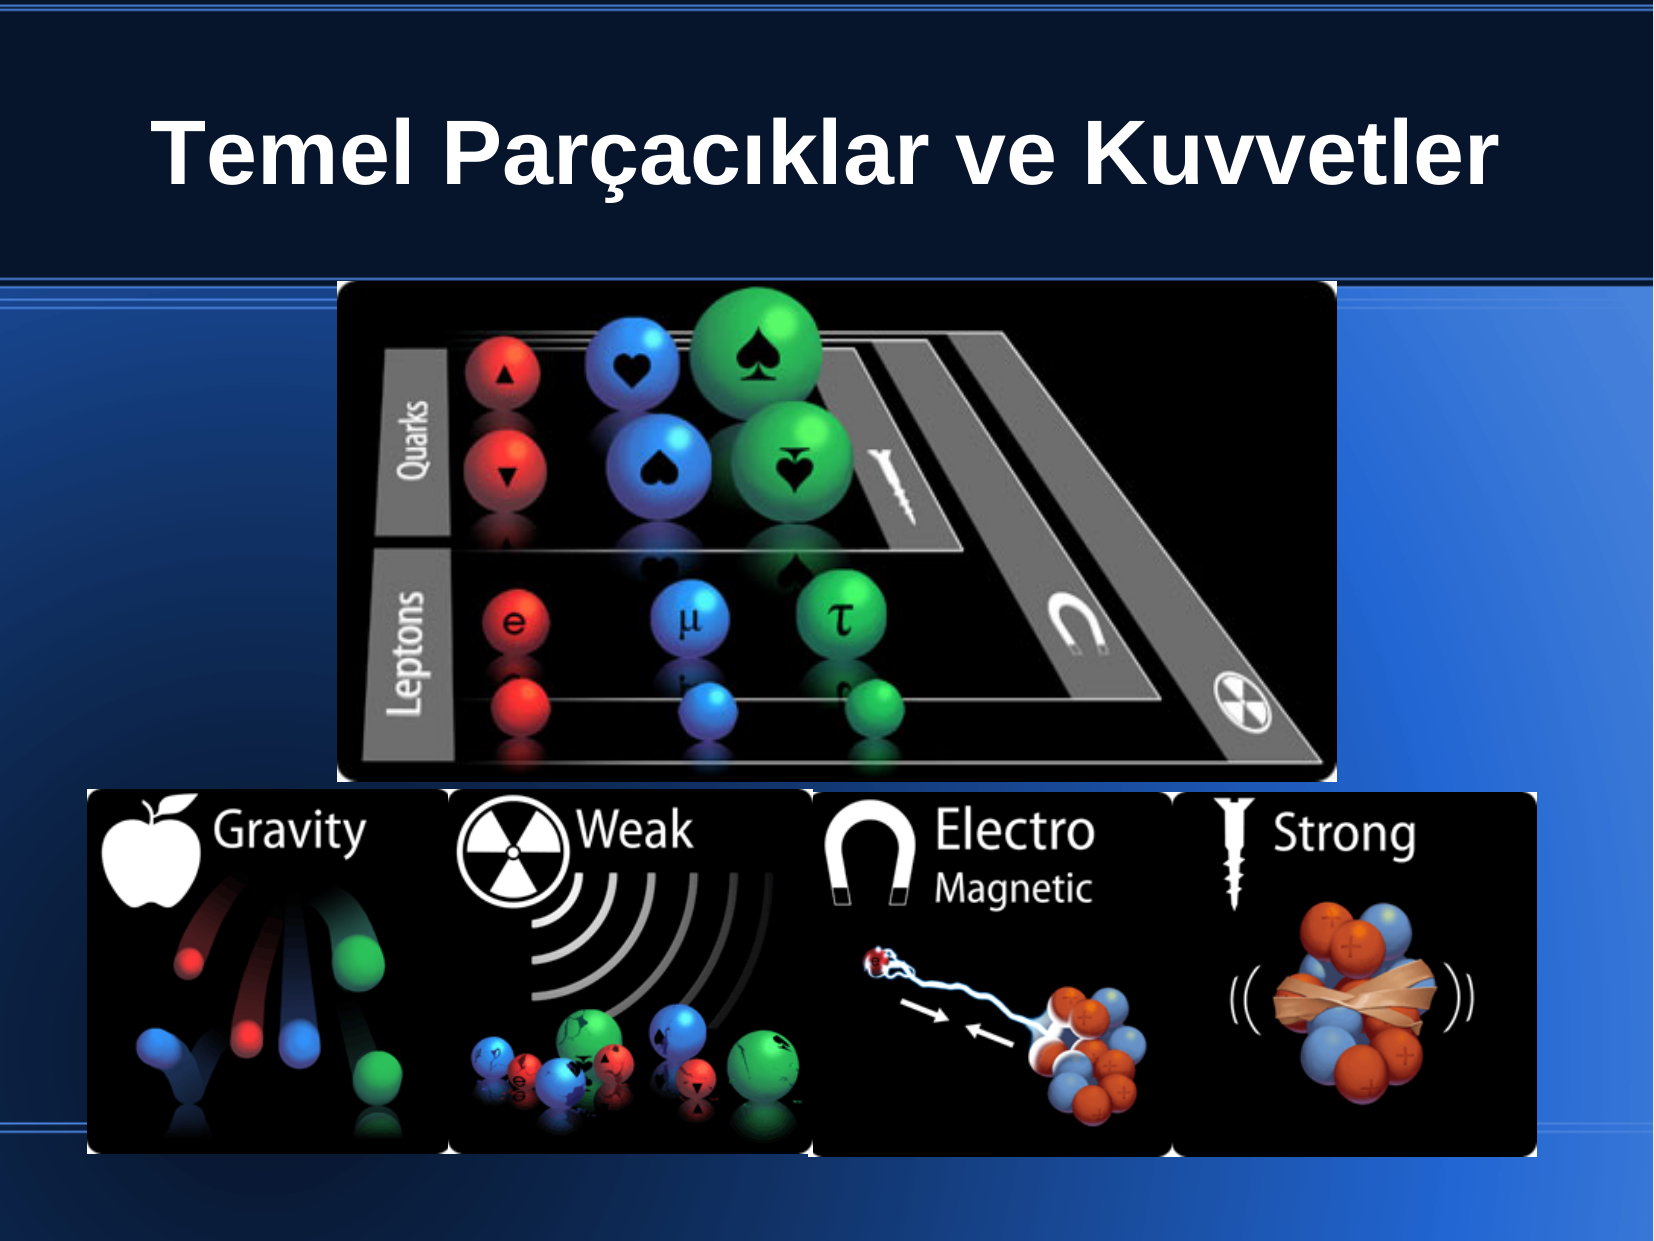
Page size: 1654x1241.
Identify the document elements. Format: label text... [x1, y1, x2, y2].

title Temel Parçacıklar ve Kuvvetler [82, 49, 1571, 257]
picture [0, 0, 1654, 1241]
